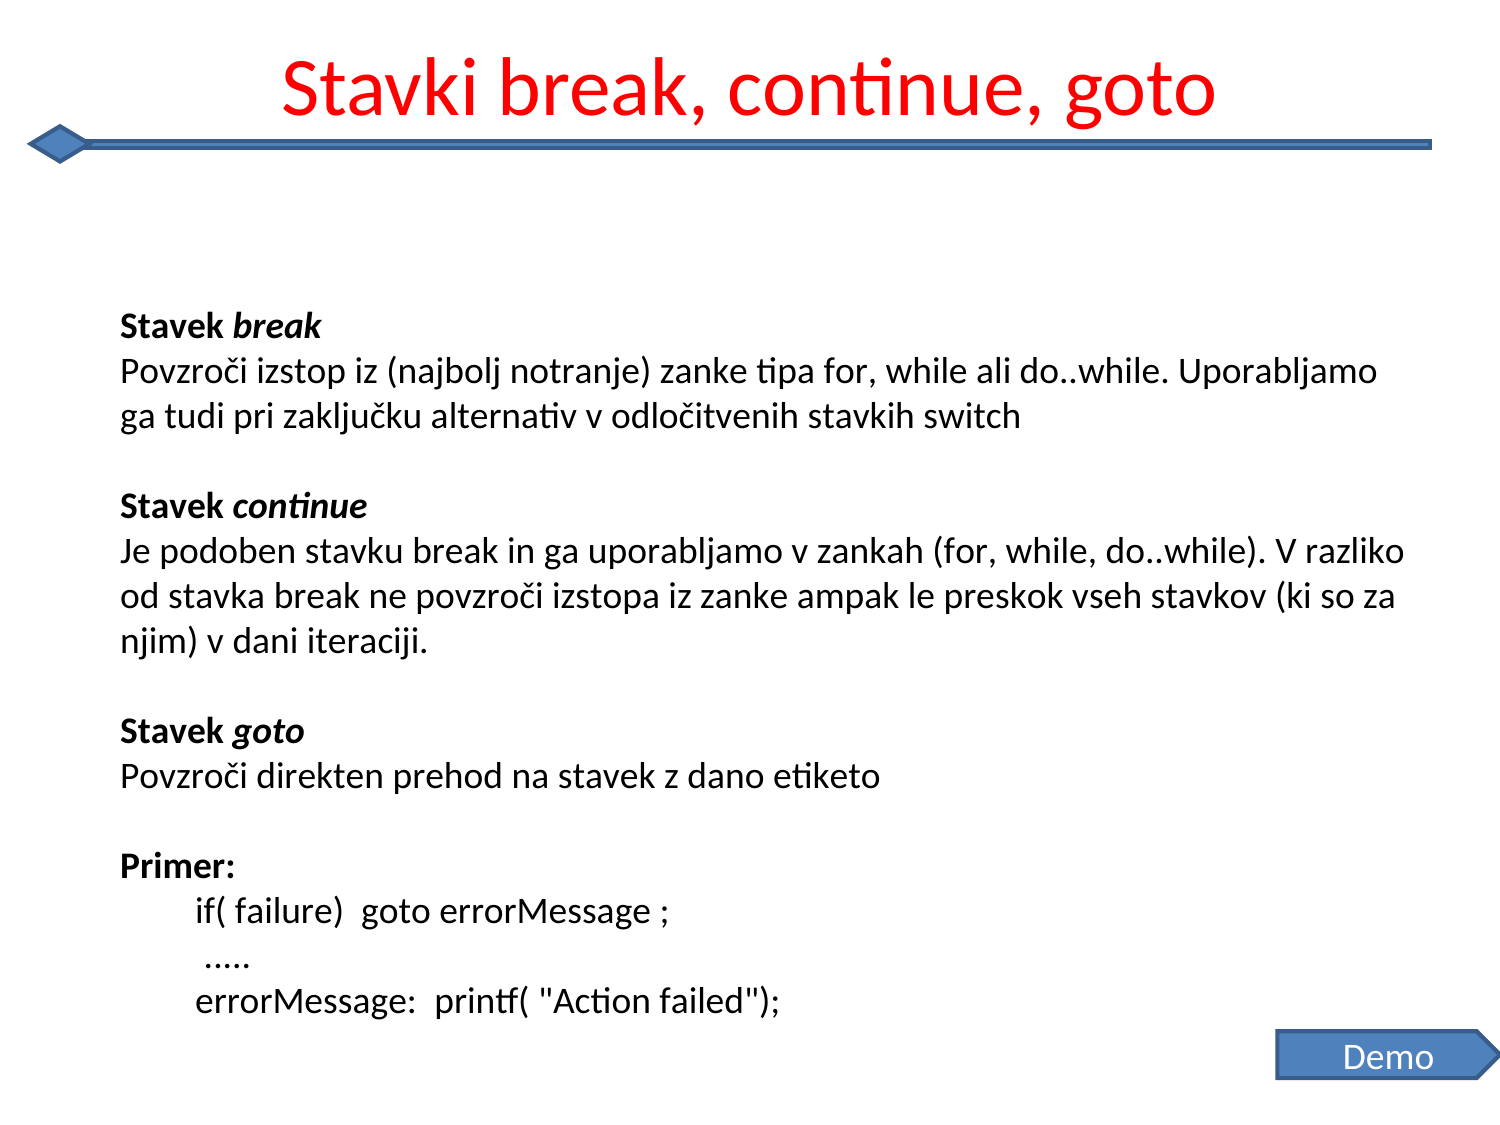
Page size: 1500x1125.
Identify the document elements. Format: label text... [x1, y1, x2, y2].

text_box Stavek break Povzroči izstop iz (najbolj notranje) zanke tipa for, while ali do..while. Uporabljamo ga tudi pri zaključku alternativ v odločitvenih stavkih switch Stavek continue Je podoben stavku break in ga uporabljamo v zankah (for, while, do..while). V razliko od stavka break ne povzroči izstopa iz zanke ampak le preskok vseh stavkov (ki so za njim) v dani iteraciji. Stavek goto Povzroči direkten prehod na stavek z dano etiketo Primer: if( failure) goto errorMessage ; ..... errorMessage: printf( "Action failed"); [105, 292, 1430, 1074]
title Stavki break, continue, goto [75, 23, 1426, 141]
text_box Demo [1277, 1031, 1500, 1079]
